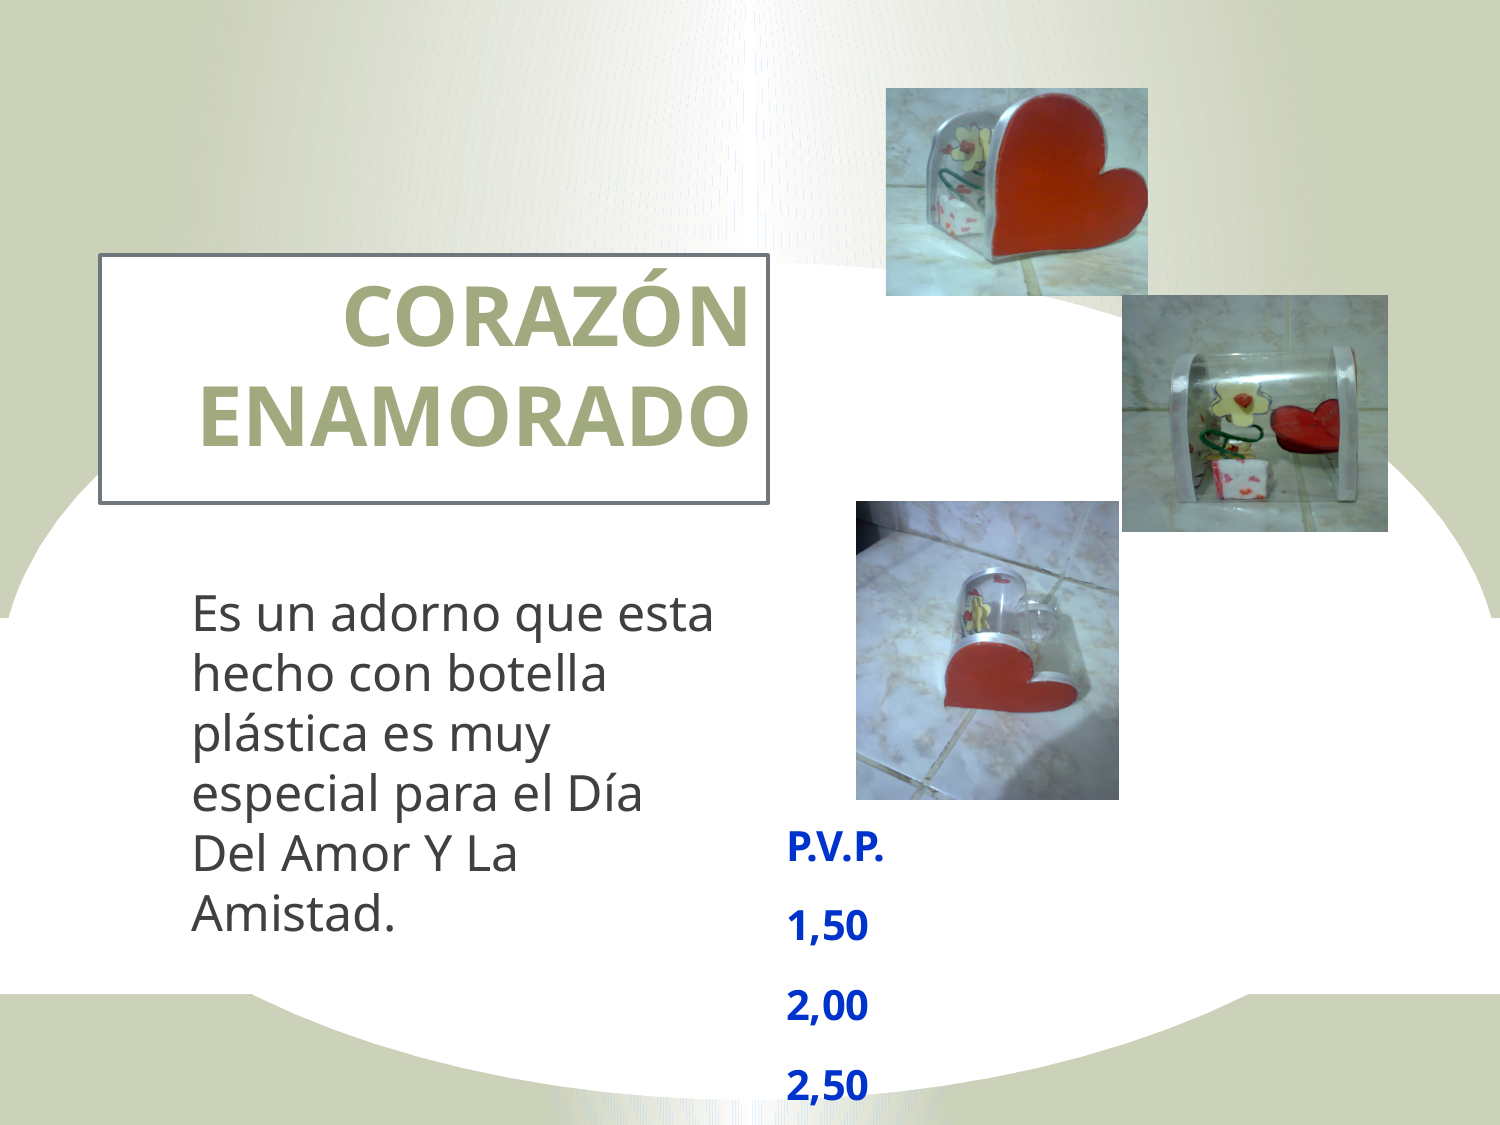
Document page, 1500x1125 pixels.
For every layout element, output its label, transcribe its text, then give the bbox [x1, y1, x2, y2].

list P.V.P. 1,50 2,00 2,50 [771, 51, 1431, 1117]
picture [856, 501, 1119, 800]
title CORAZÓN ENAMORADO [100, 255, 768, 504]
list Es un adorno que esta hecho con botella plástica es muy especial para el Día Del Amor Y La Amistad. [176, 573, 733, 1125]
picture [885, 88, 1388, 532]
